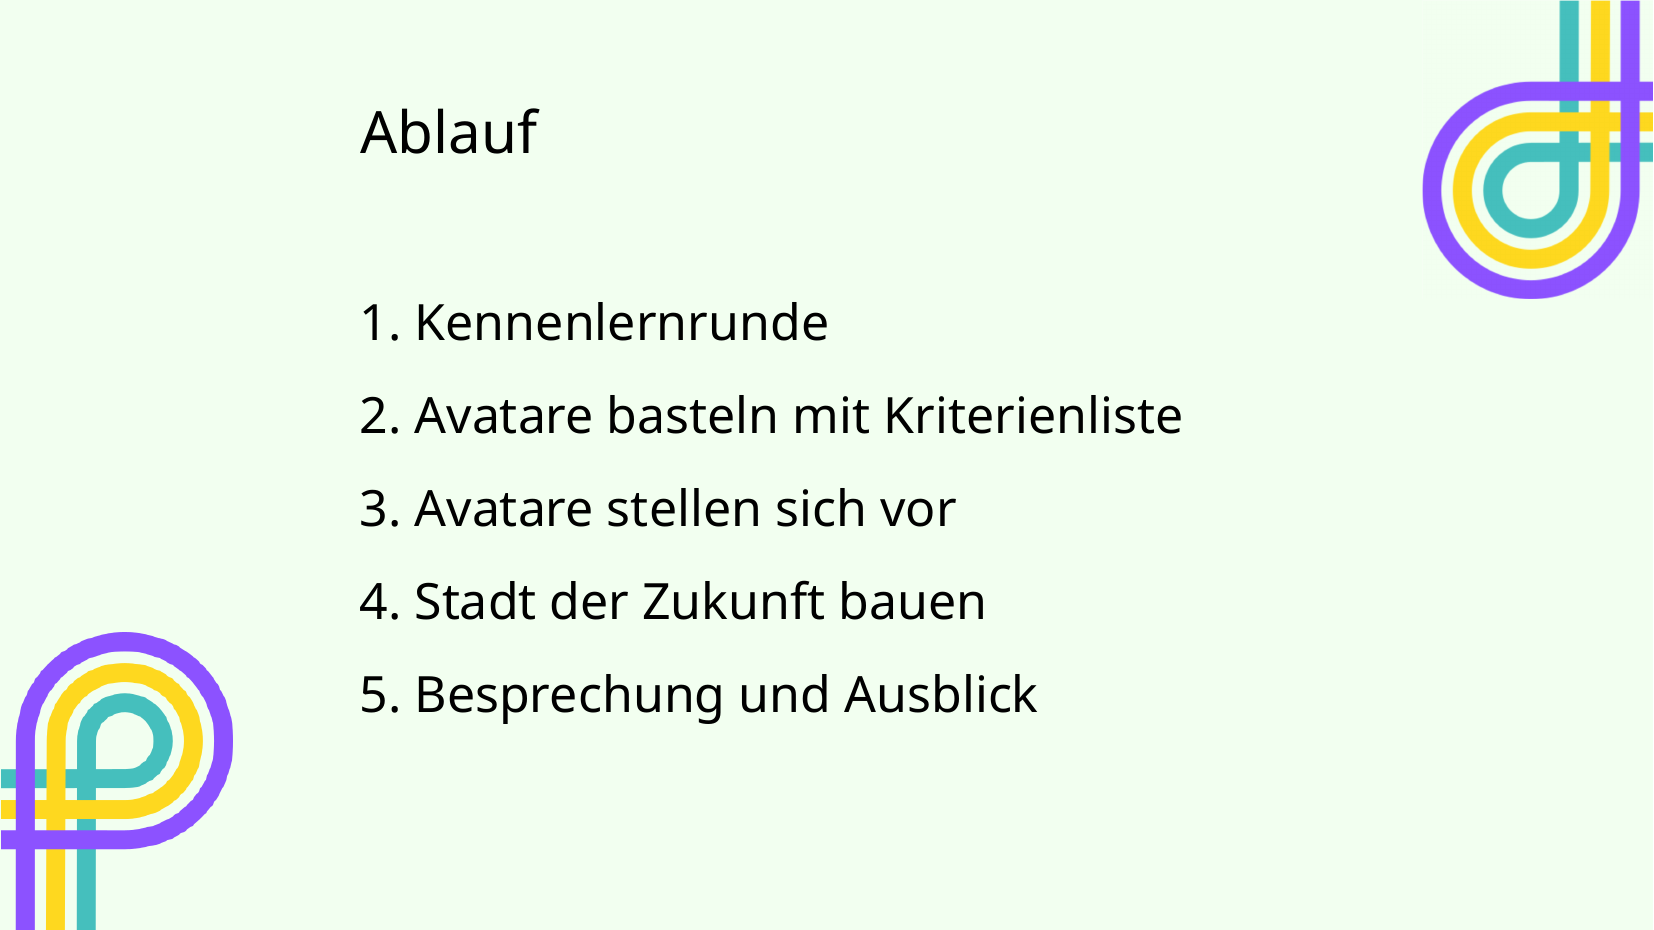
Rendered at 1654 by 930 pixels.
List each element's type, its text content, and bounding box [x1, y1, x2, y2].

picture [1, 632, 233, 930]
text_box Ablauf [345, 84, 1311, 452]
text_box 1. Kennenlernrunde 2. Avatare basteln mit Kriterienliste 3. Avatare stellen sich vor 4. Stadt der Zukunft bauen 5. Besprechung und Ausblick [344, 279, 1368, 788]
picture [1422, 0, 1653, 299]
